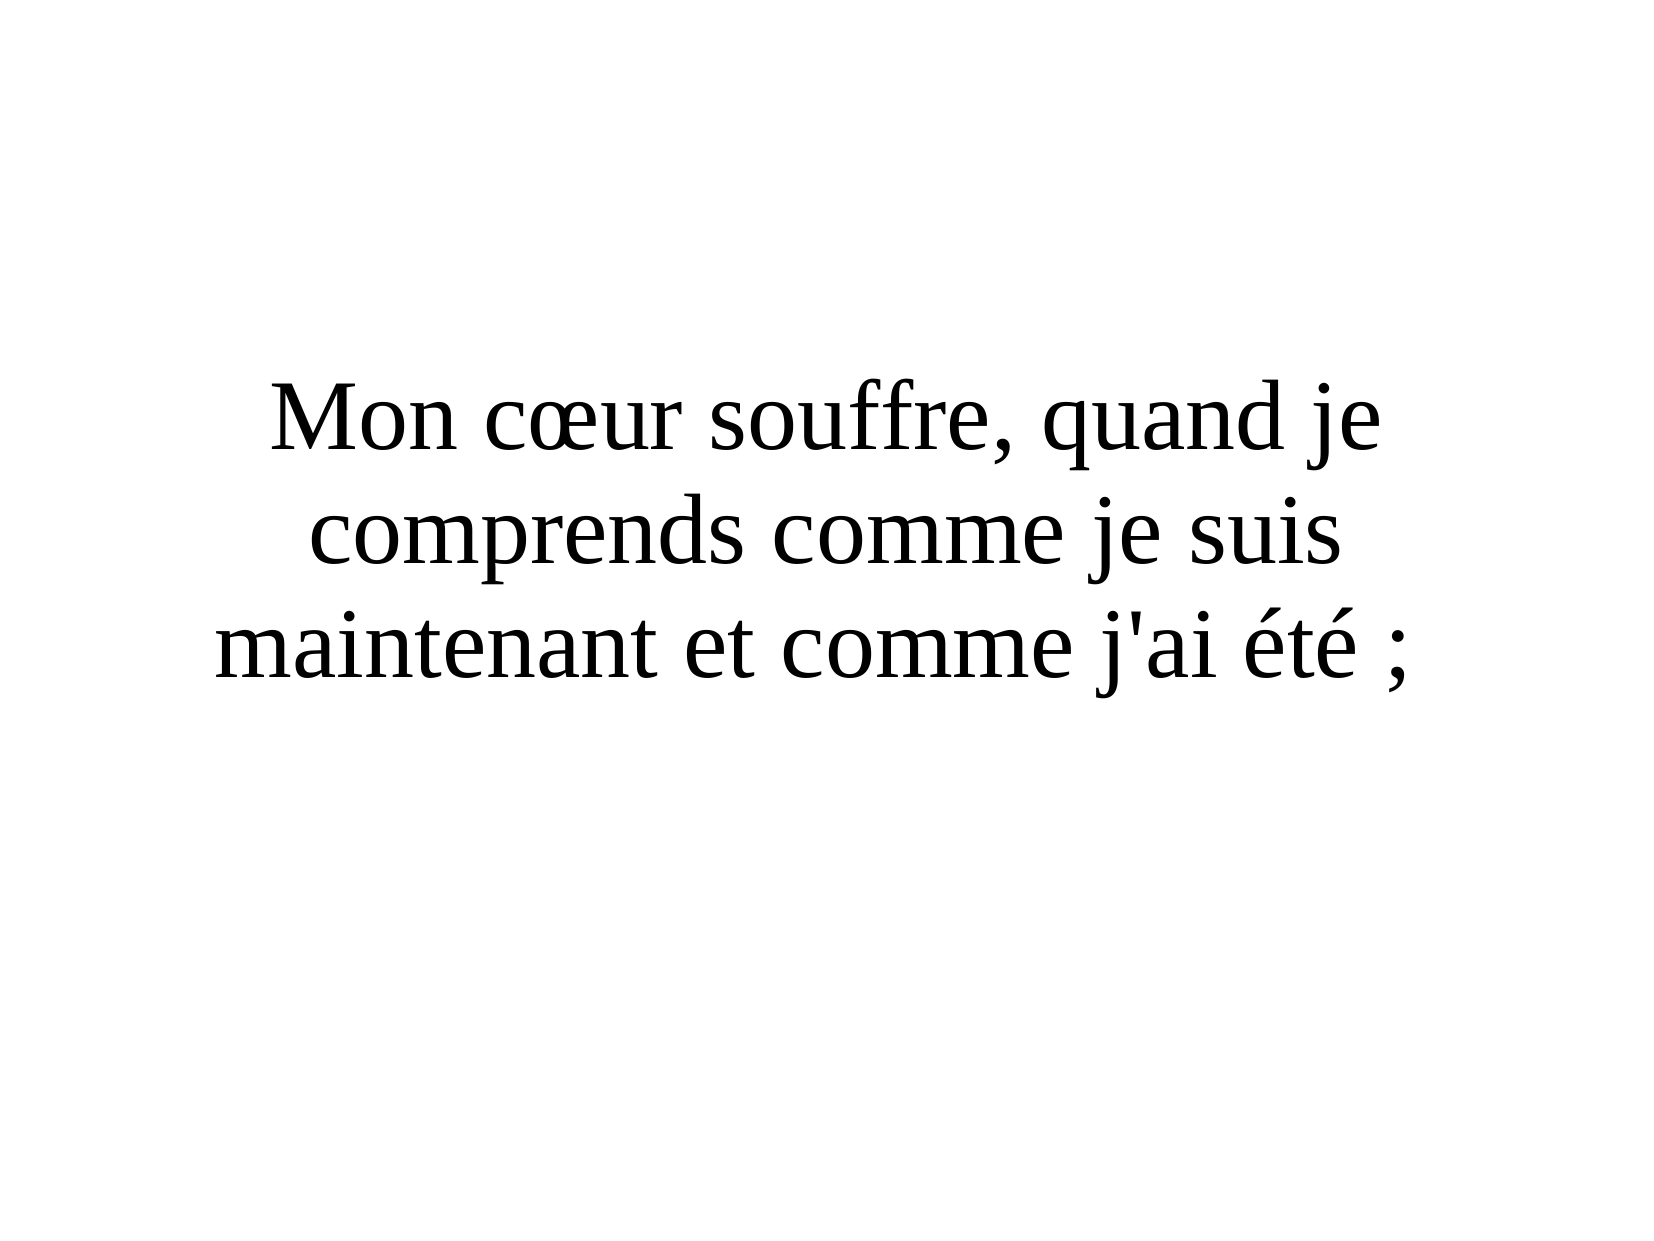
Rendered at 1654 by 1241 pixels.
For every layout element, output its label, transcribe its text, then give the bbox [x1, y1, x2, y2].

text_box Mon cœur souffre, quand je comprends comme je suis maintenant et comme j'ai été ; [82, 49, 1571, 1010]
